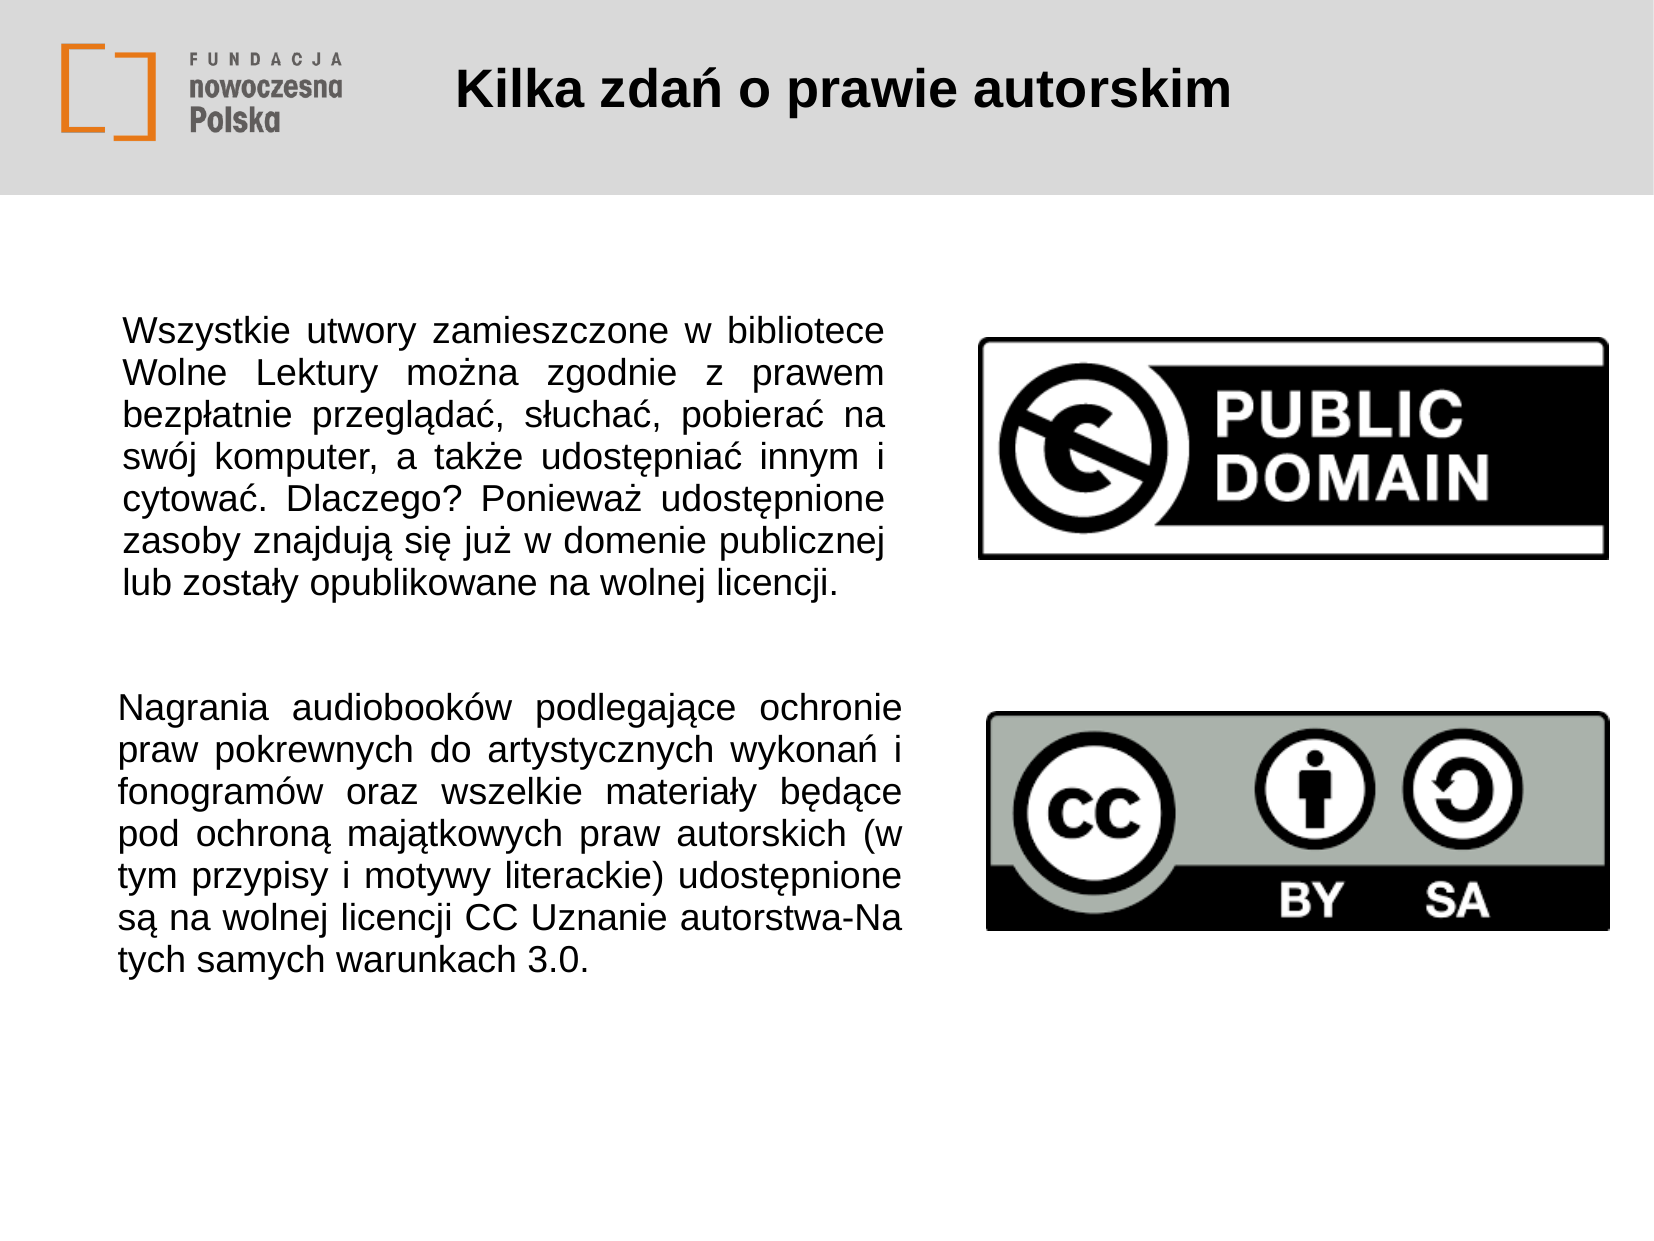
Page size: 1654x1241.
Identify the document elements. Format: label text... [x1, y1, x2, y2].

text_box Nagrania audiobooków podlegające ochronie praw pokrewnych do artystycznych wykonań i fonogramów oraz wszelkie materiały będące pod ochroną majątkowych praw autorskich (w tym przypisy i motywy literackie) udostępnione są na wolnej licencji CC Uznanie autorstwa-Na tych samych warunkach 3.0. [102, 678, 918, 1112]
picture [986, 711, 1610, 931]
text_box [0, 0, 1654, 195]
picture [58, 34, 345, 154]
text_box Wszystkie utwory zamieszczone w bibliotece Wolne Lektury można zgodnie z prawem bezpłatnie przeglądać, słuchać, pobierać na swój komputer, a także udostępniać innym i cytować. Dlaczego? Ponieważ udostępnione zasoby znajdują się już w domenie publicznej lub zostały opublikowane na wolnej licencji. [107, 302, 923, 653]
text_box Kilka zdań o prawie autorskim [393, 45, 1296, 126]
picture [978, 337, 1609, 560]
